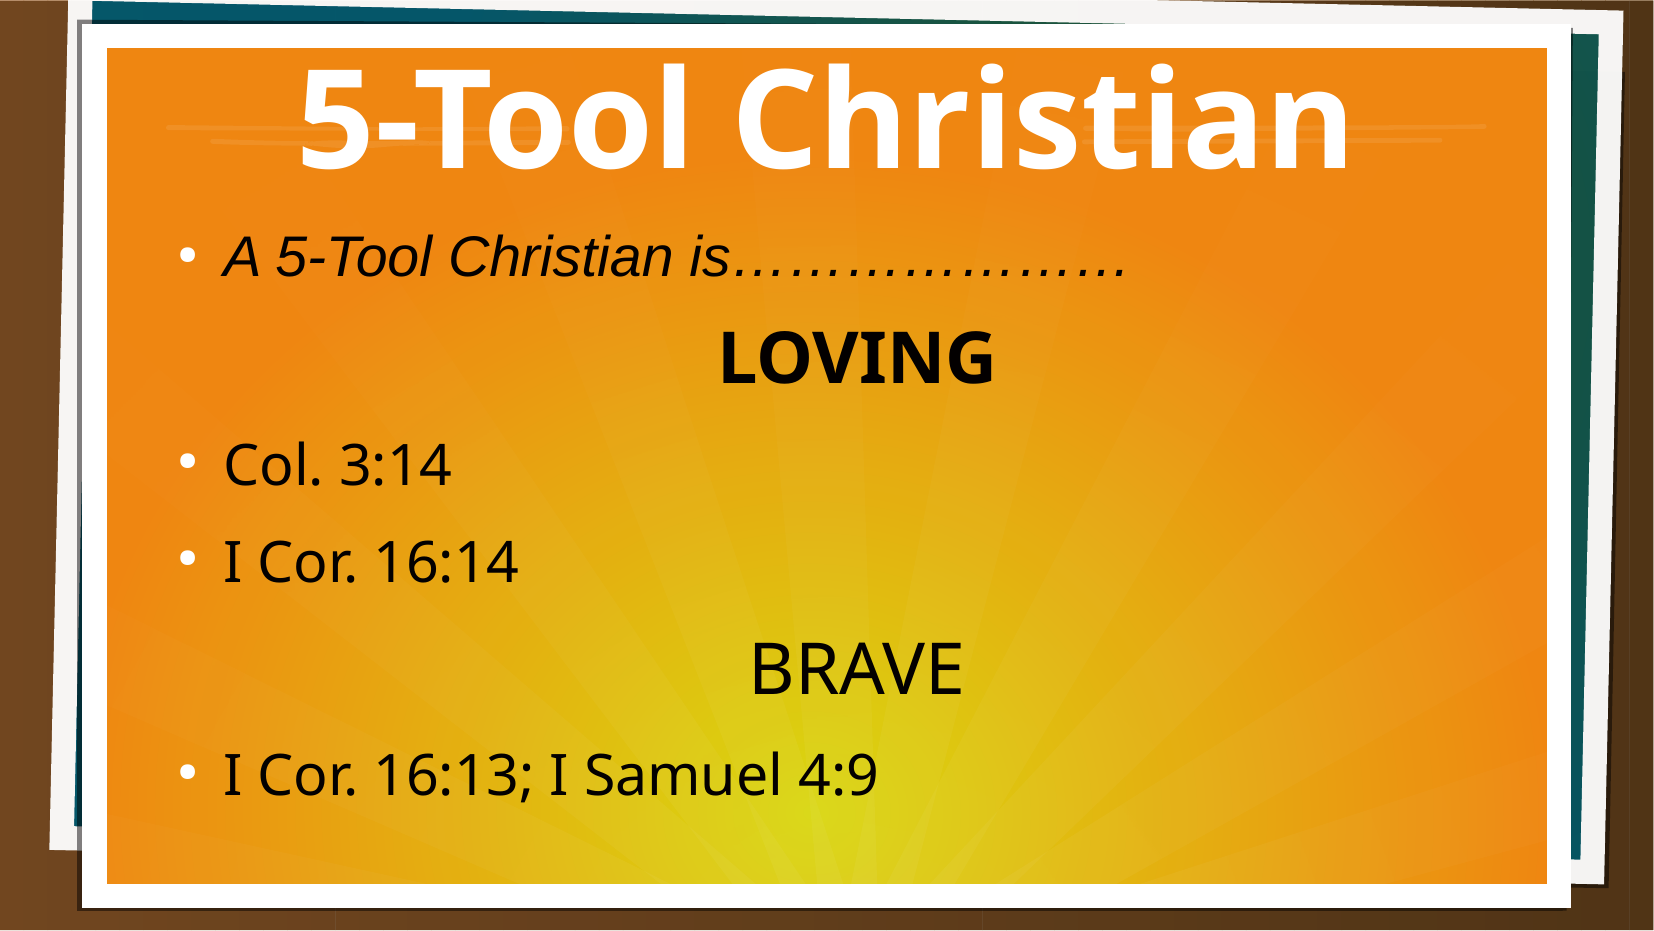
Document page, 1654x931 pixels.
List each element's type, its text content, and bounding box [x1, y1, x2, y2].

list A 5-Tool Christian is………………… LOVING Col. 3:14 I Cor. 16:14 BRAVE I Cor. 16:13; I Samuel 4:9 [162, 224, 1492, 815]
title 5-Tool Christian [82, 37, 1571, 193]
